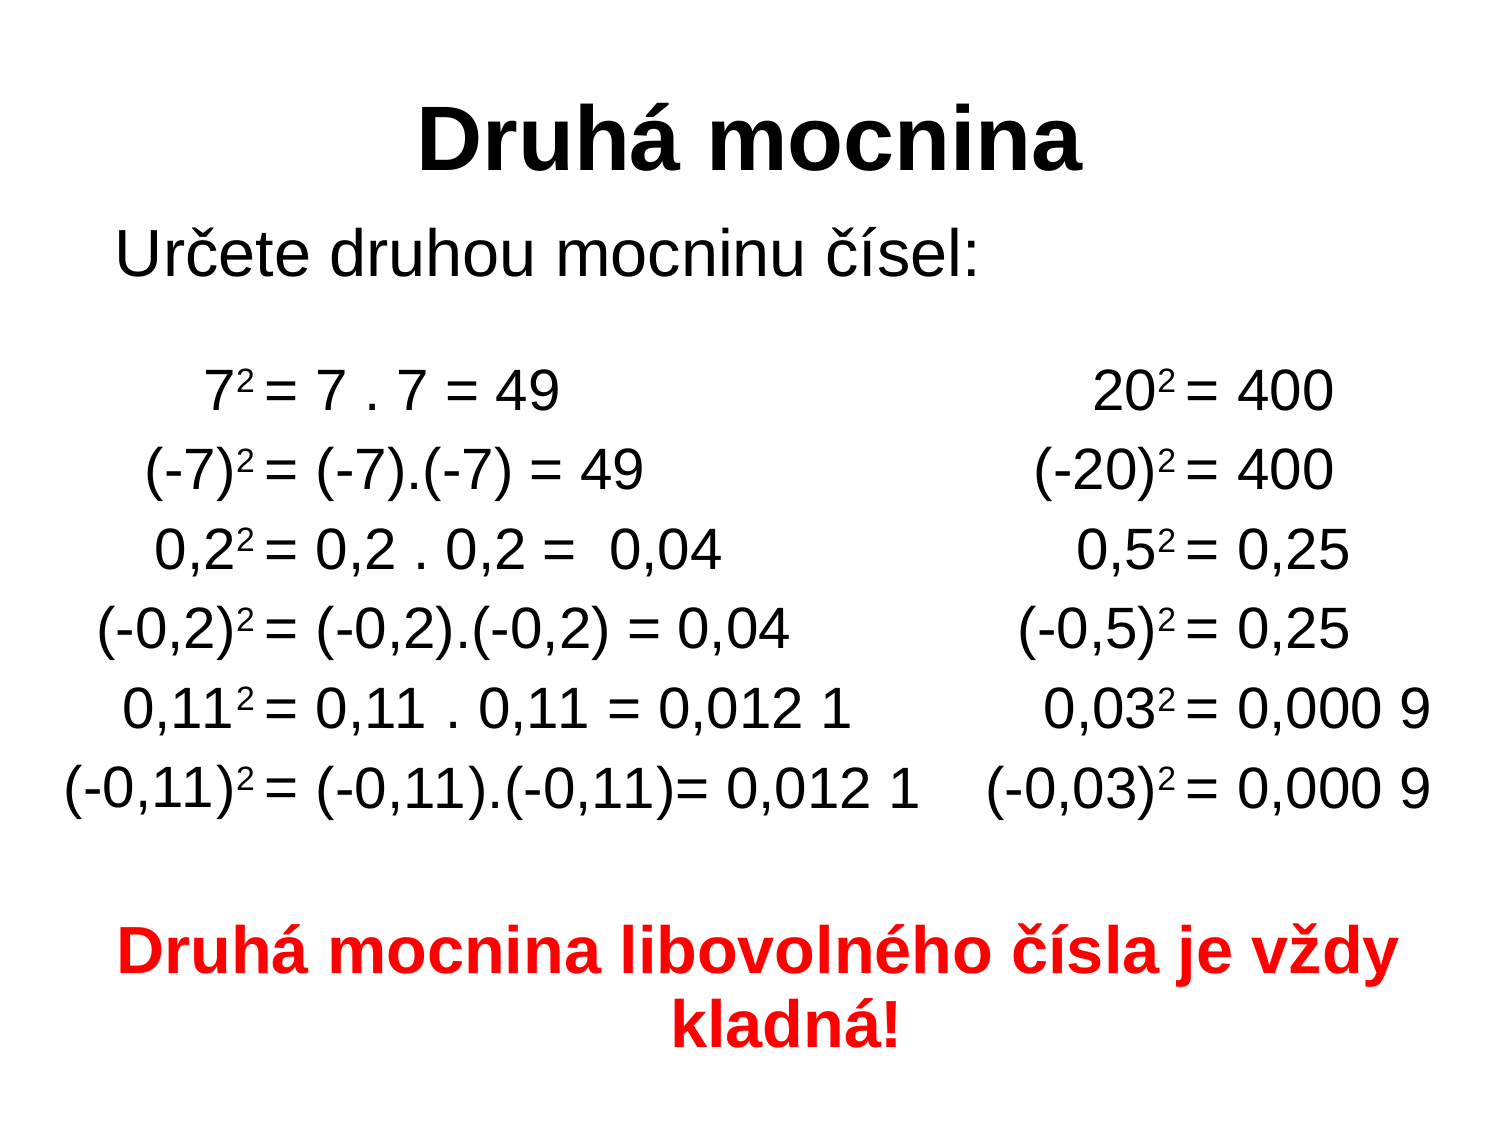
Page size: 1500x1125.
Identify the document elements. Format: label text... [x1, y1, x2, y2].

text_box Druhá mocnina libovolného čísla je vždy kladná! [70, 904, 1447, 1071]
list 72 = (-7)2 = 0,22 = (-0,2)2 = 0,112 = (-0,11)2 = [39, 349, 301, 858]
text_box Určete druhou mocninu čísel: [100, 208, 1353, 308]
text_box 400 400 0,25 0,25 0,000 9 0,000 9 [1222, 349, 1459, 858]
text_box 202 = (-20)2 = 0,52 = (-0,5)2 = 0,032 = (-0,03)2 = [950, 349, 1222, 858]
title Druhá mocnina [75, 45, 1426, 233]
text_box 7 . 7 = 49 (-7).(-7) = 49 0,2 . 0,2 = 0,04 (-0,2).(-0,2) = 0,04 0,11 . 0,11 = 0,012 1 (-0,11).(-0,11)= 0,012 1 [301, 349, 950, 858]
